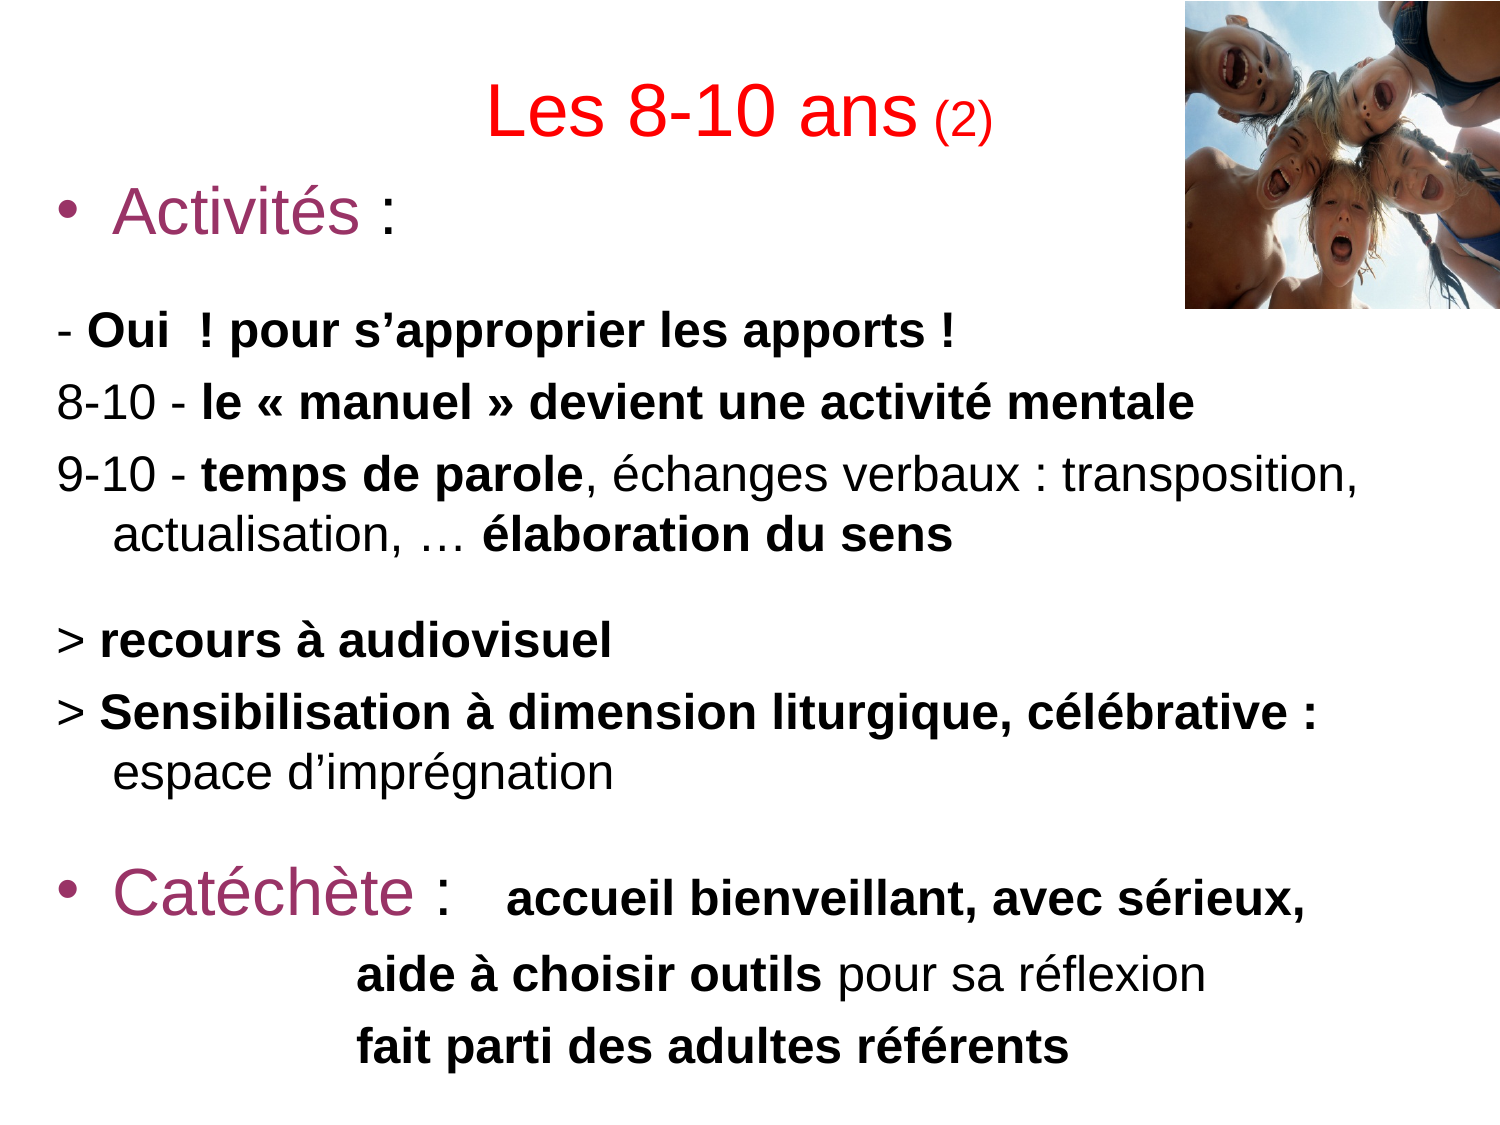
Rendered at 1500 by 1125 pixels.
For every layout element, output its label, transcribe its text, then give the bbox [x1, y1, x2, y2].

list Activités : - Oui ! pour s’approprier les apports ! 8-10 - le « manuel » devient une activité mentale 9-10 - temps de parole, échanges verbaux : transposition, actualisation, … élaboration du sens > recours à audiovisuel > Sensibilisation à dimension liturgique, célébrative : espace d’imprégnation Catéchète : accueil bienveillant, avec sérieux, aide à choisir outils pour sa réflexion fait parti des adultes référents [41, 160, 1459, 1106]
title Les 8-10 ans (2) [64, 42, 1185, 160]
picture [1185, 1, 1500, 309]
